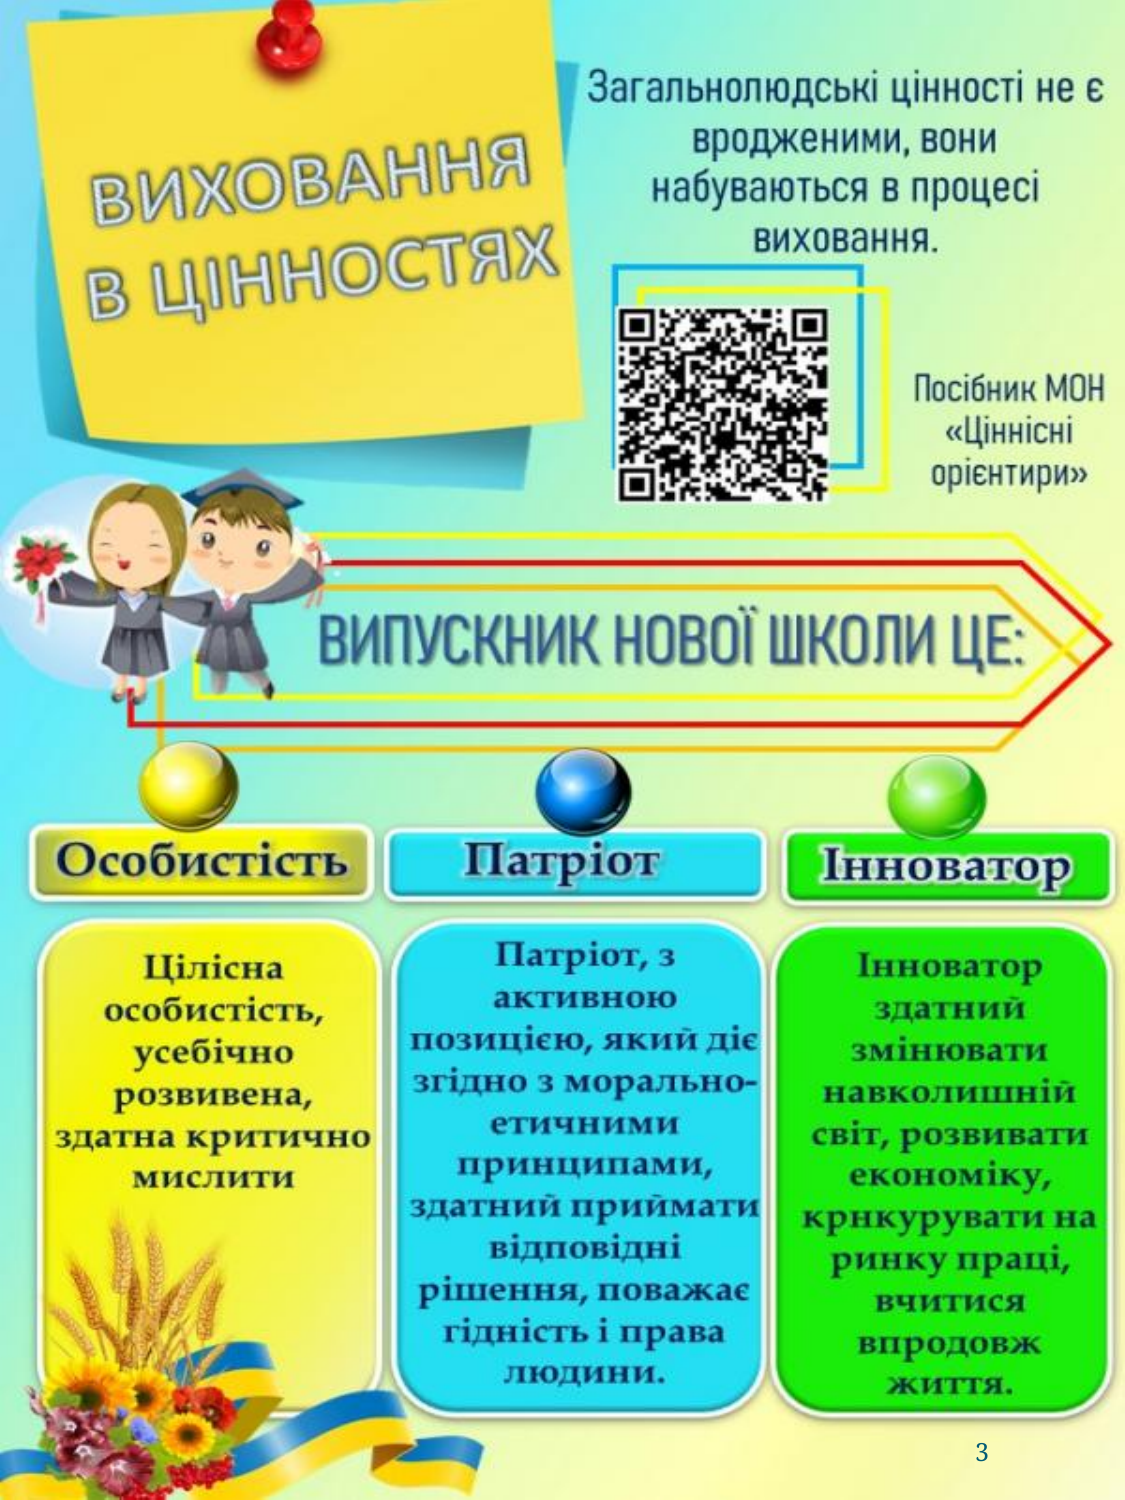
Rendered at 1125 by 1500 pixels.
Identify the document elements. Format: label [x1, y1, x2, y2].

picture [0, 0, 1125, 1500]
text_box [975, 1390, 1069, 1471]
